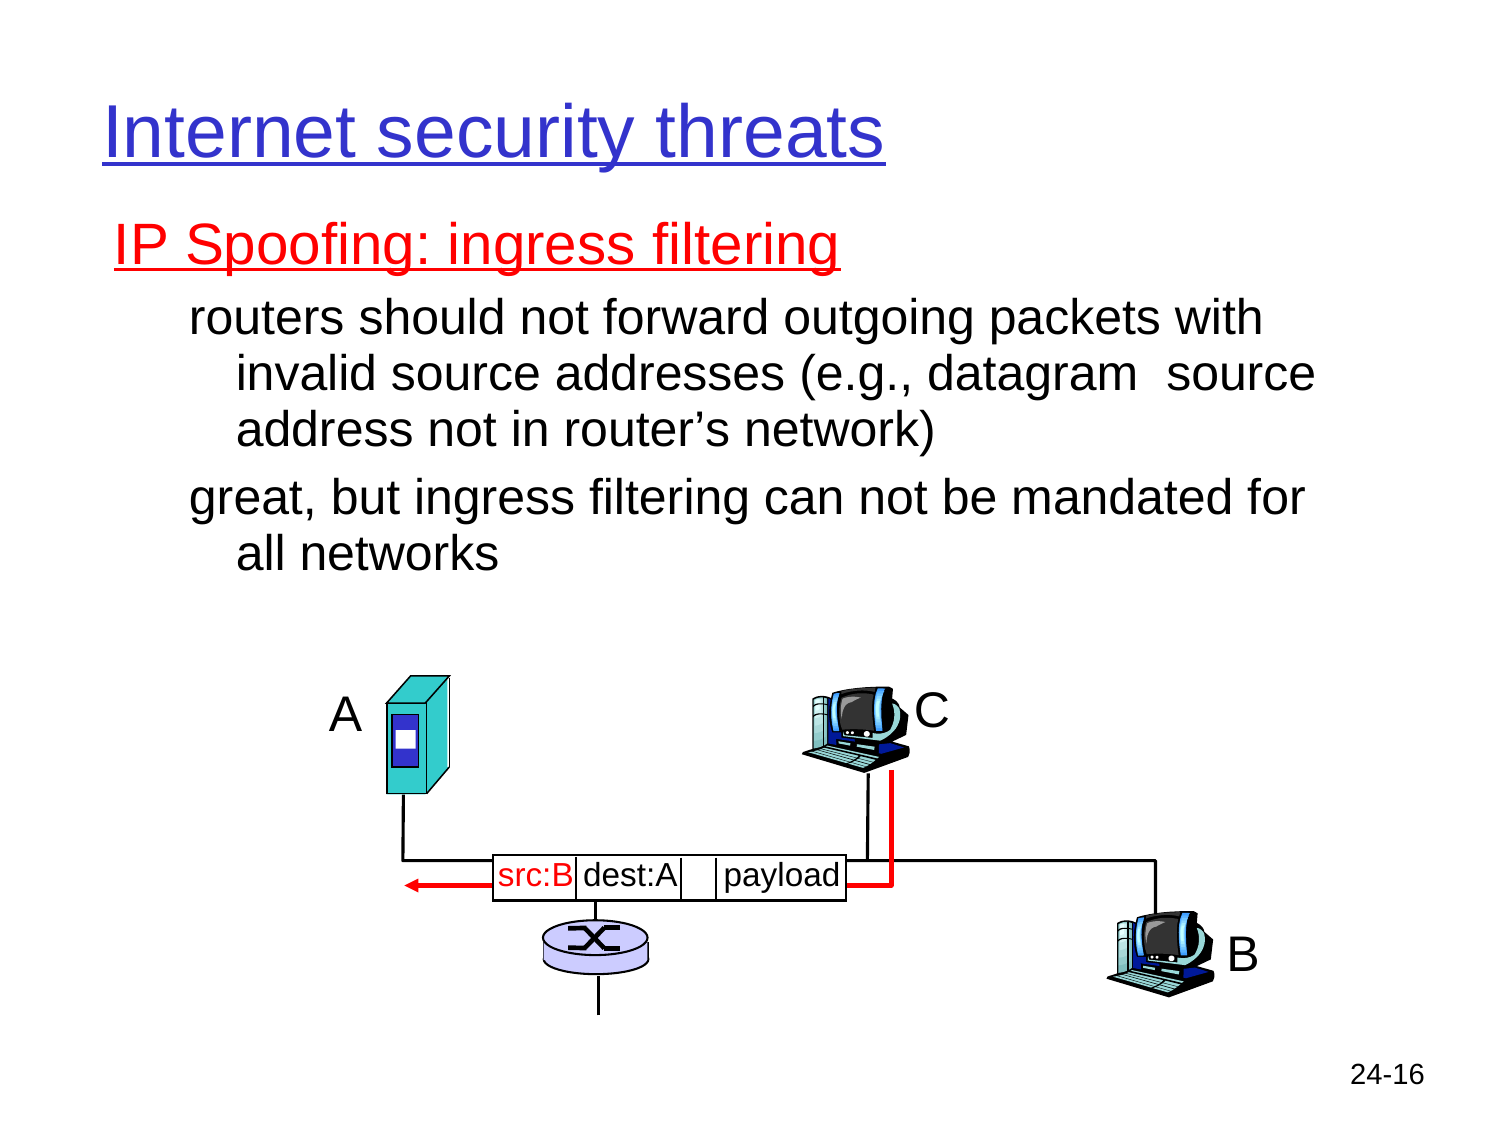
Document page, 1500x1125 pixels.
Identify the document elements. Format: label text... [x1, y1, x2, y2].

text_box [542, 920, 649, 975]
text_box B [1211, 918, 1275, 990]
text_box src:B dest:A payload [481, 848, 858, 902]
list IP Spoofing: ingress filtering routers should not forward outgoing packets with invalid source addresses (e.g., datagram source address not in router’s network) great, but ingress filtering can not be mandated for all networks [99, 204, 1375, 589]
picture [1106, 910, 1217, 998]
text_box C [899, 674, 965, 746]
picture [801, 685, 912, 773]
text_box A [313, 678, 377, 750]
title Internet security threats [87, 37, 1363, 225]
text_box [386, 675, 450, 795]
